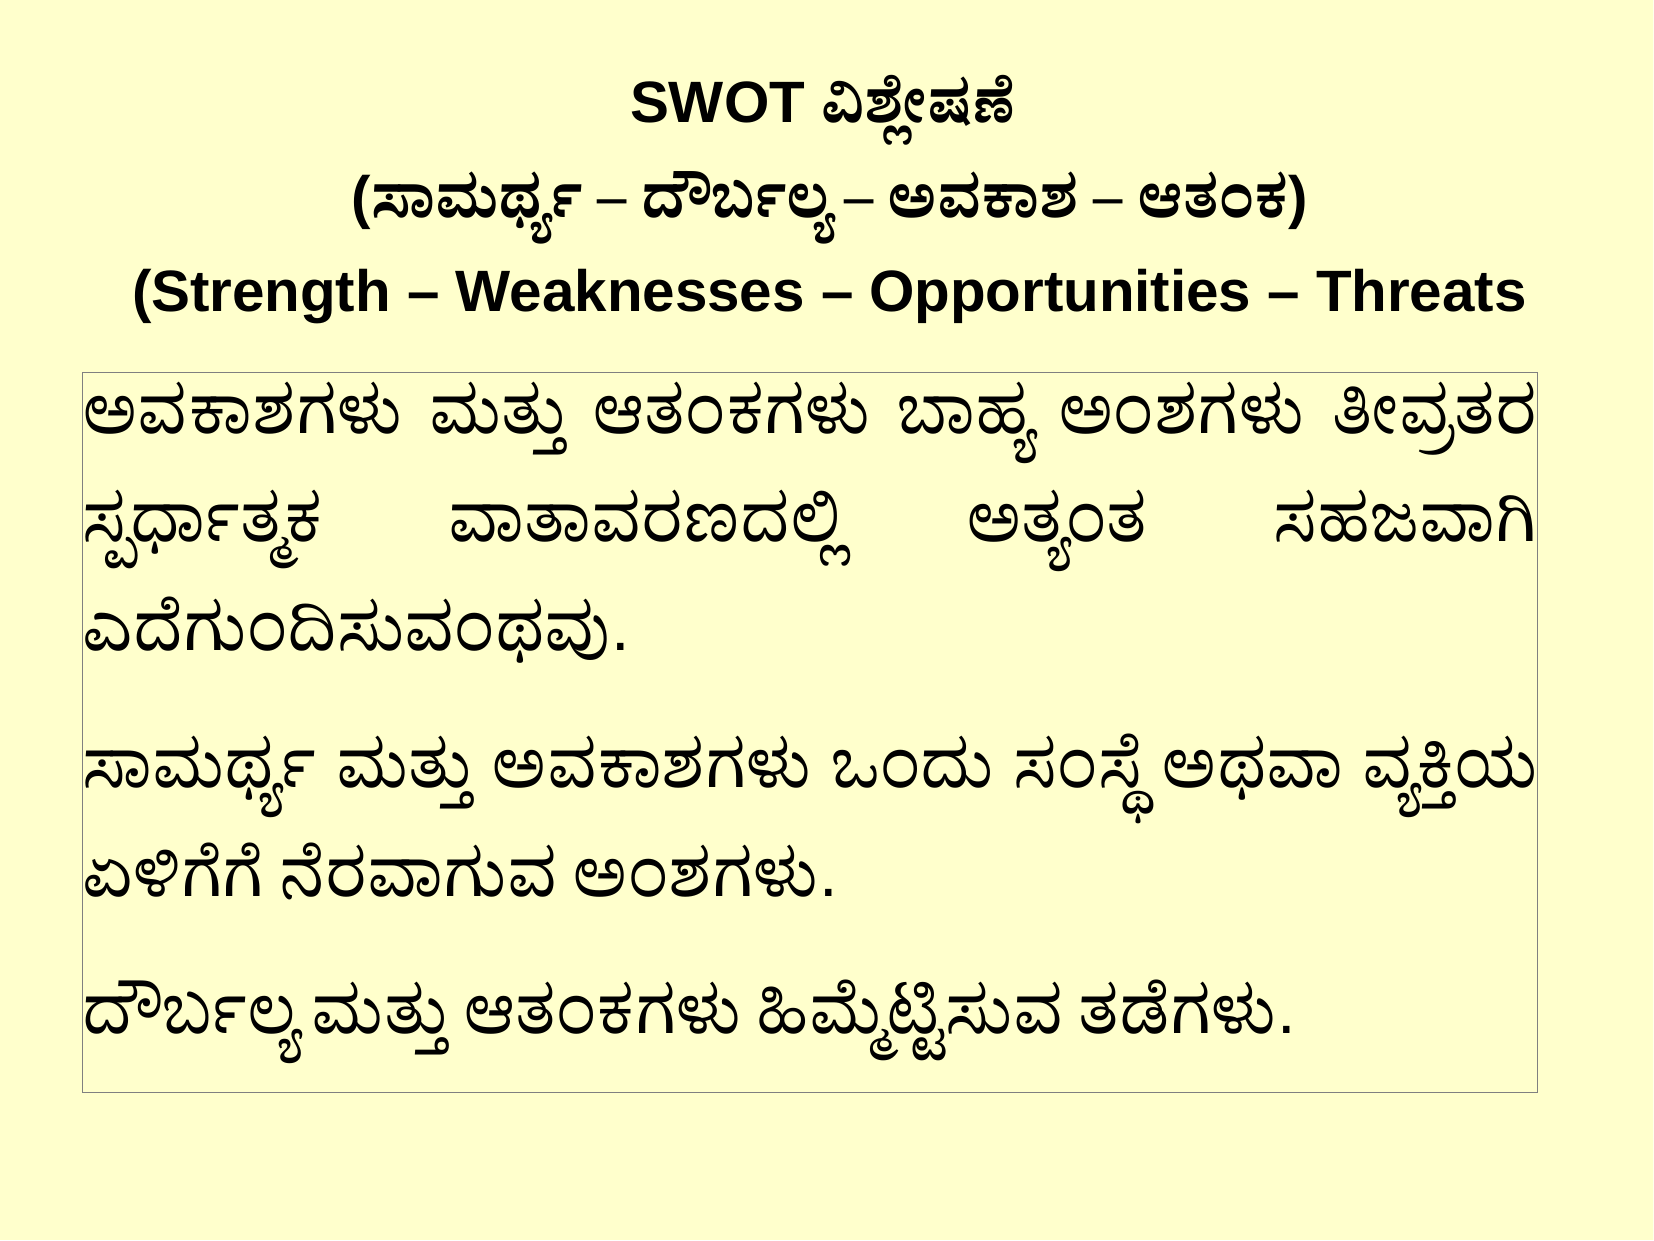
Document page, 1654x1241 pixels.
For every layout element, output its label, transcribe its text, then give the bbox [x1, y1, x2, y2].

title SWOT ವಿಶ್ಲೇಷಣೆ (ಸಾಮರ್ಥ್ಯ – ದೌರ್ಬಲ್ಯ – ಅವಕಾಶ – ಆತಂಕ) (Strength – Weaknesses – Opportunities – Threats [82, 8, 1578, 386]
list ಅವಕಾಶಗಳು ಮತ್ತು ಆತಂಕಗಳು ಬಾಹ್ಯ ಅಂಶಗಳು ತೀವ್ರತರ ಸ್ಪರ್ಧಾತ್ಮಕ ವಾತಾವರಣದಲ್ಲಿ ಅತ್ಯಂತ ಸಹಜವಾಗಿ ಎದೆಗುಂದಿಸುವಂಥವು. ಸಾಮರ್ಥ್ಯ ಮತ್ತು ಅವಕಾಶಗಳು ಒಂದು ಸಂಸ್ಥೆ ಅಥವಾ ವ್ಯಕ್ತಿಯ ಏಳಿಗೆಗೆ ನೆರವಾಗುವ ಅಂಶಗಳು. ದೌರ್ಬಲ್ಯ ಮತ್ತು ಆತಂಕಗಳು ಹಿಮ್ಮೆಟ್ಟಿಸುವ ತಡೆಗಳು. [82, 386, 1538, 1093]
